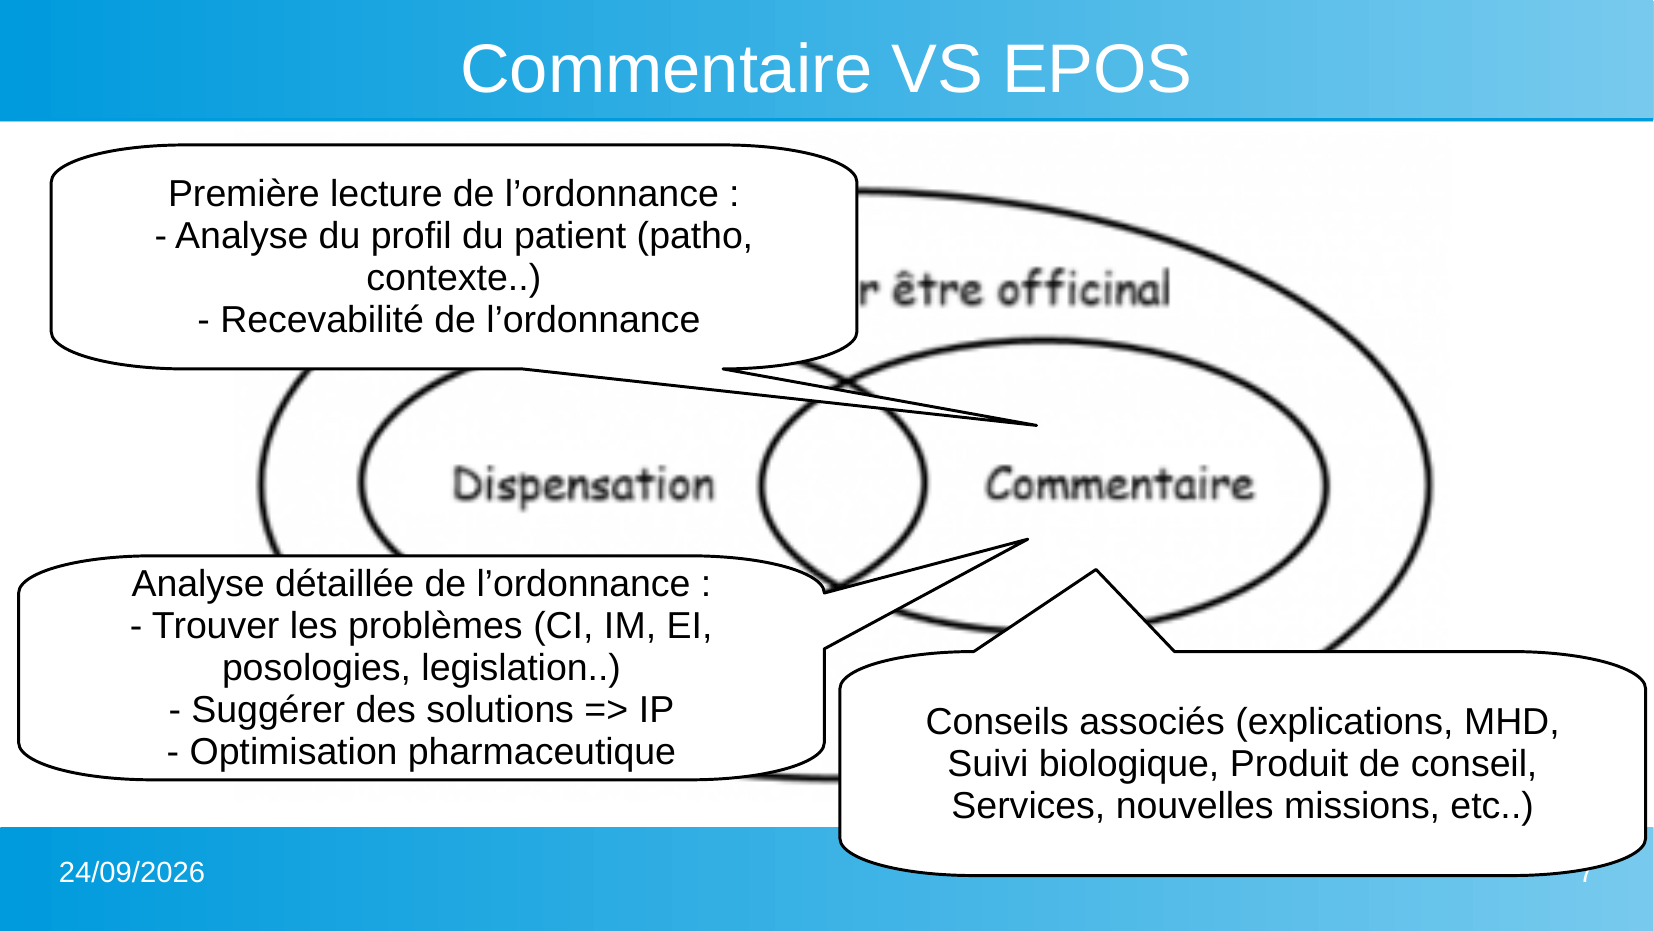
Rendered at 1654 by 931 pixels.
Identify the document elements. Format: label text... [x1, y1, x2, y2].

text_box Analyse détaillée de l’ordonnance : - Trouver les problèmes (CI, IM, EI, posologies, legislation..) - Suggérer des solutions => IP - Optimisation pharmaceutique [18, 539, 1028, 780]
picture [234, 131, 1452, 802]
text_box Première lecture de l’ordonnance : - Analyse du profil du patient (patho, contexte..) - Recevabilité de l’ordonnance [51, 144, 1037, 426]
title Commentaire VS EPOS [59, 29, 1595, 108]
text_box Conseils associés (explications, MHD, Suivi biologique, Produit de conseil, Services, nouvelles missions, etc..) [839, 569, 1646, 876]
